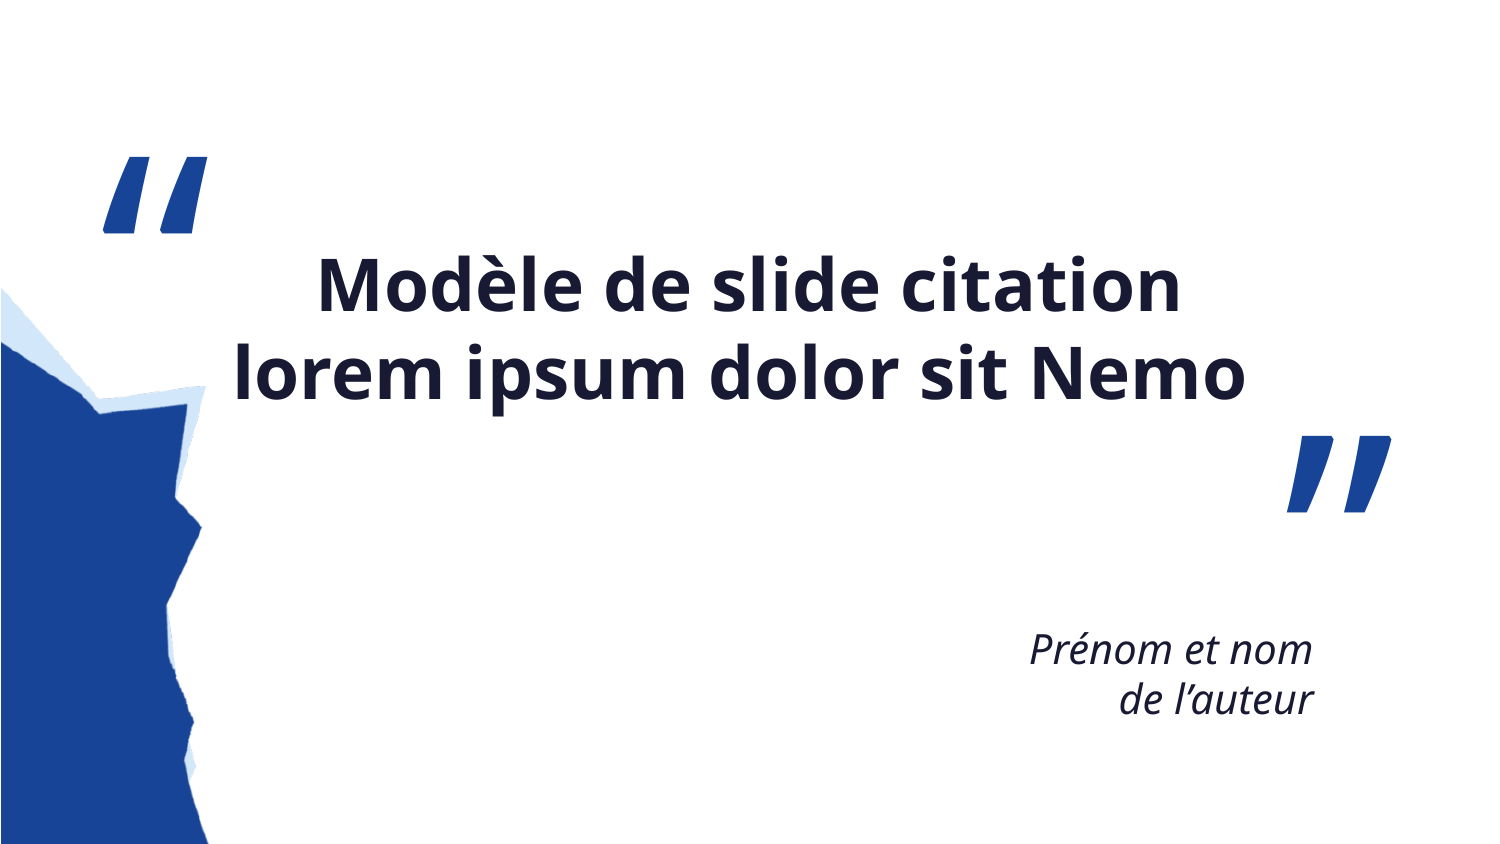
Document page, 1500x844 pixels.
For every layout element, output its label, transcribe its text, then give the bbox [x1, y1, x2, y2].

picture [0, 0, 1500, 844]
text_box “ [68, 60, 262, 269]
text_box ” [1247, 339, 1451, 548]
text_box Modèle de slide citation lorem ipsum dolor sit Nemo [178, 231, 1322, 440]
text_box Prénom et nom de l’auteur [753, 615, 1322, 731]
